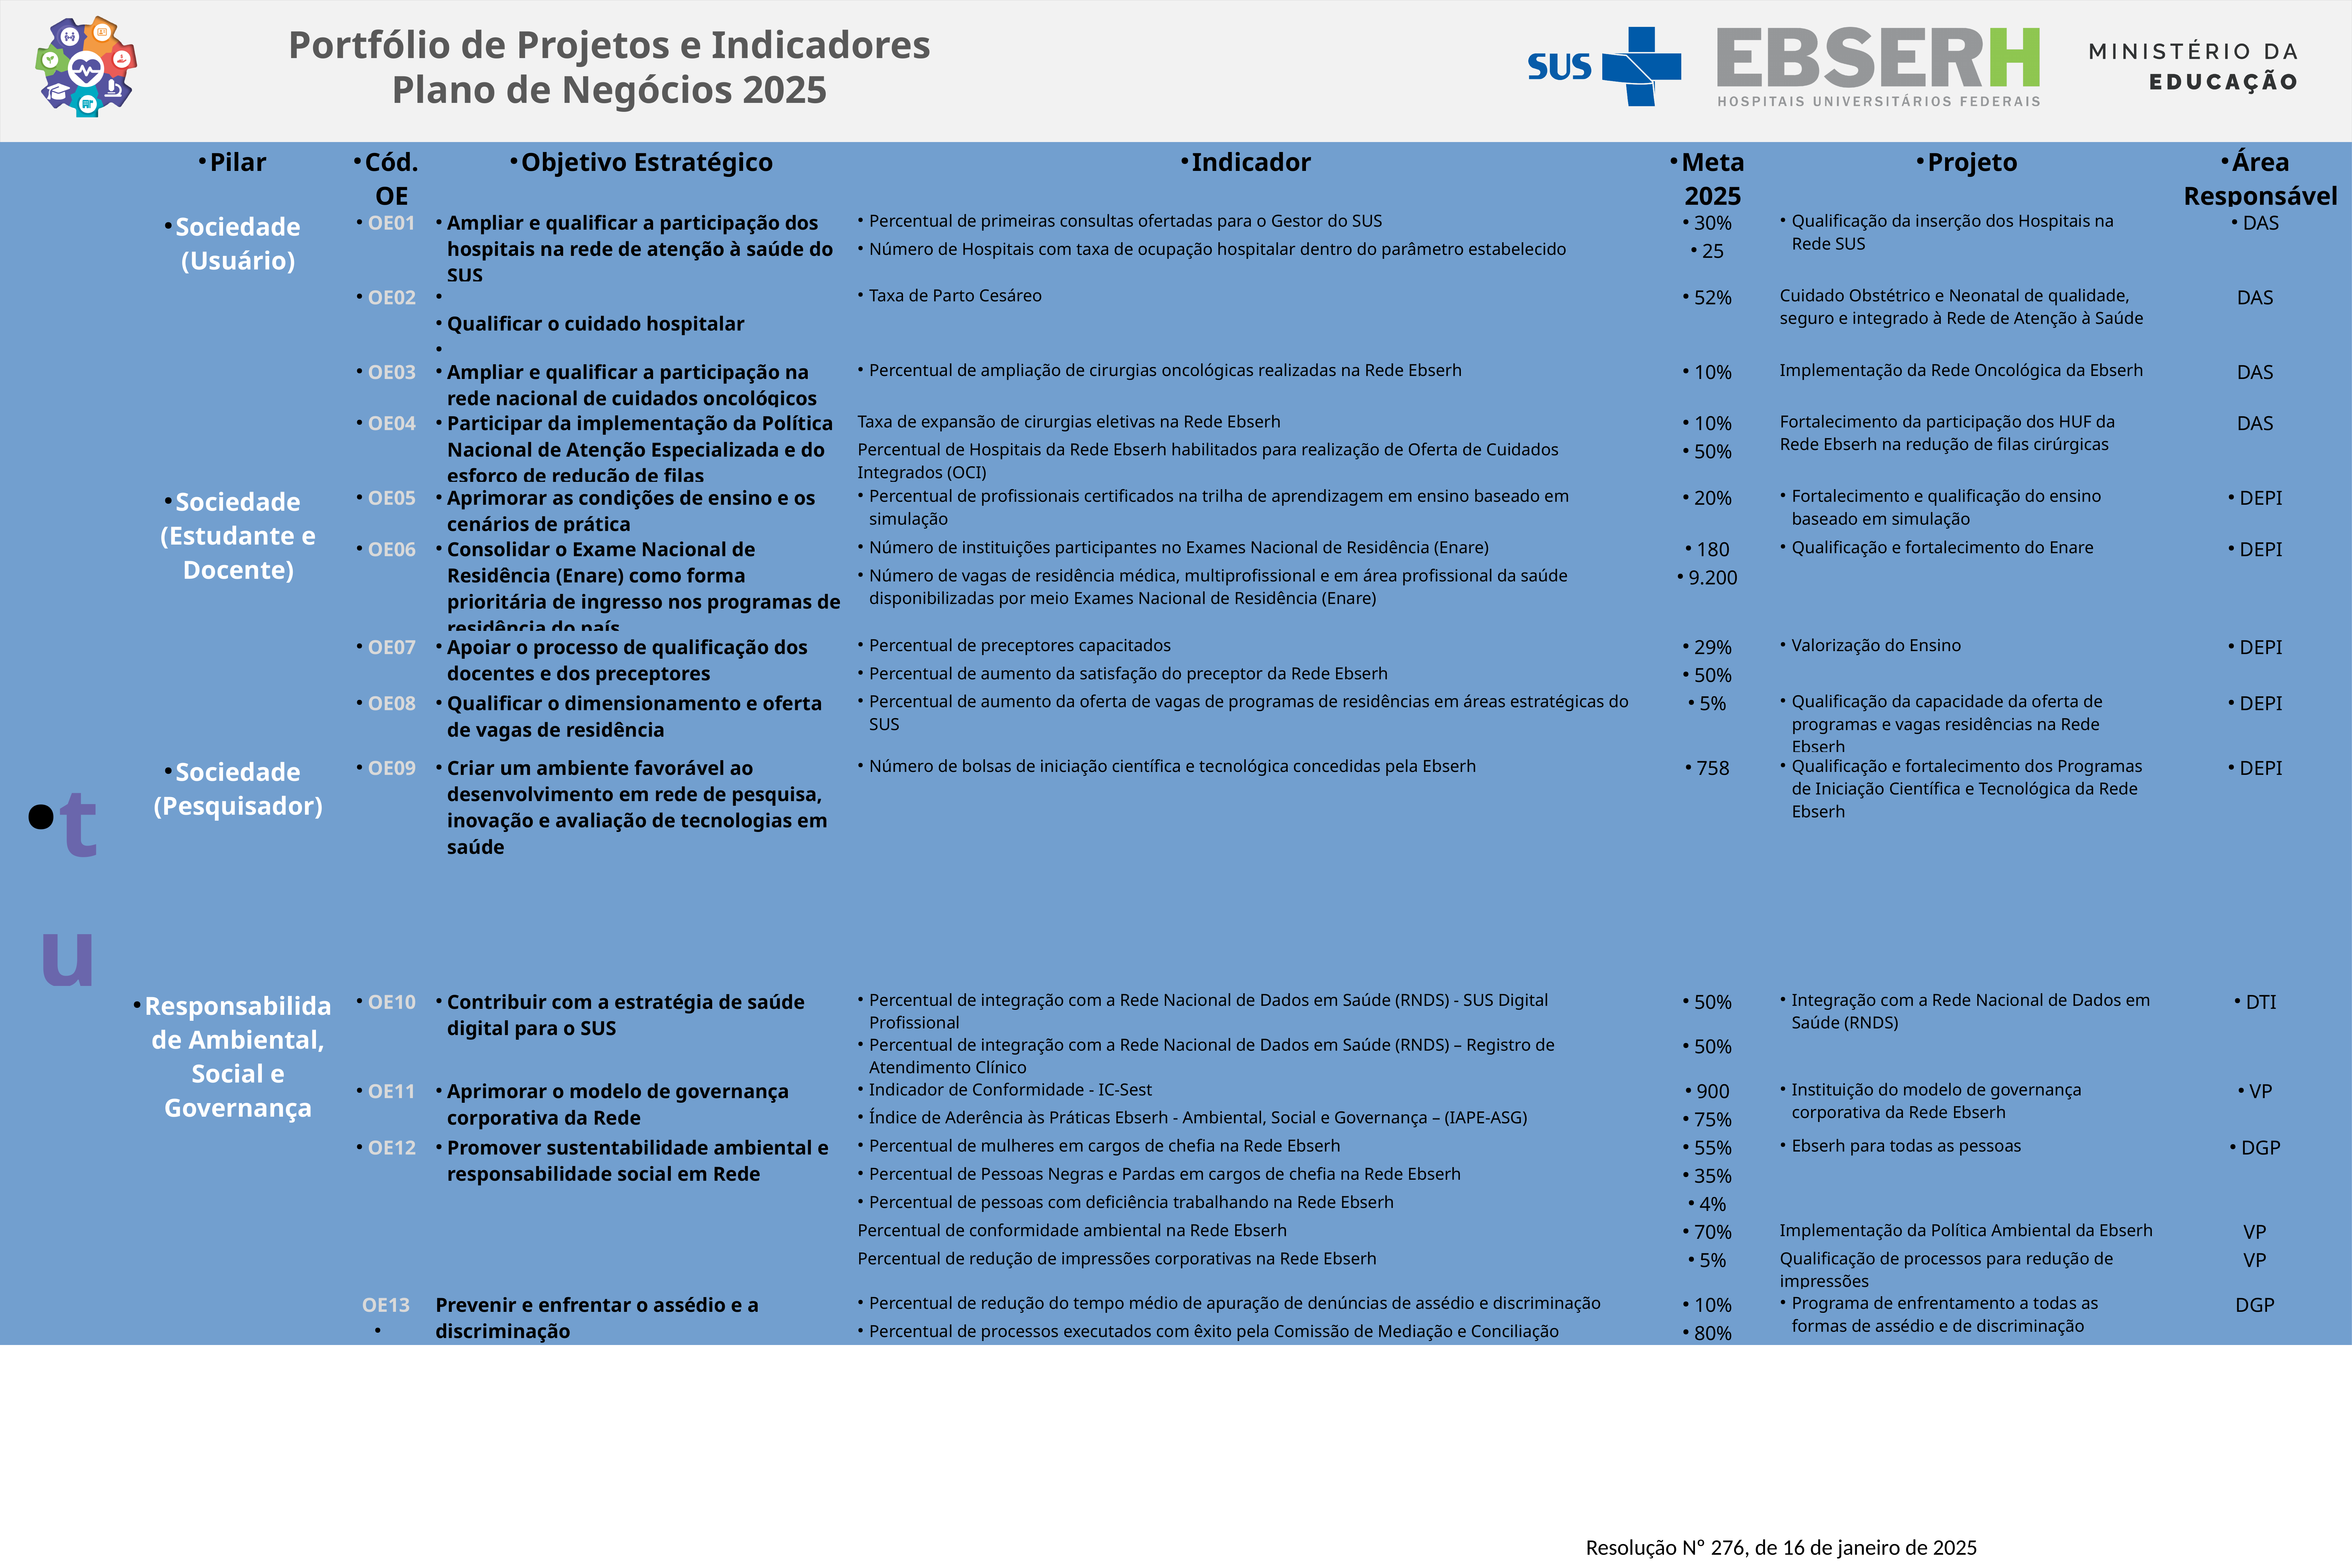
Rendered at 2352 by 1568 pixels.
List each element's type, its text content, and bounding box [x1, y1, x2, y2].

table_cell Percentual de conformidade ambiental na Rede Ebserh [853, 1216, 1640, 1244]
table_cell OE08 [341, 687, 430, 752]
table_cell 10% [1640, 407, 1775, 435]
picture [1717, 27, 2297, 106]
table_cell 25 [1640, 235, 1775, 281]
table_cell DAS [2159, 407, 2352, 482]
table_cell DEPI [2159, 533, 2352, 631]
table_cell Implementação da Rede Oncológica da Ebserh [1775, 356, 2159, 407]
table_cell Percentual de redução do tempo médio de apuração de denúncias de assédio e discriminação [853, 1289, 1640, 1317]
table_cell Número de instituições participantes no Exames Nacional de Residência (Enare) [853, 533, 1640, 561]
table_header Projeto [1775, 142, 2159, 207]
table_cell Prevenir e enfrentar o assédio e a discriminação [430, 1289, 853, 1345]
table_cell Implementação da Política Ambiental da Ebserh [1775, 1216, 2159, 1244]
table_cell Percentual de profissionais certificados na trilha de aprendizagem em ensino baseado em simulação [853, 482, 1640, 533]
table_header Área Responsável [2233, 194, 2238, 202]
table_cell DTI [2159, 986, 2352, 1075]
table_cell VP [2159, 1075, 2352, 1132]
table_cell Taxa de Parto Cesáreo [853, 281, 1640, 356]
table_cell Percentual de preceptores capacitados [853, 631, 1640, 659]
table_cell 55% [1640, 1132, 1775, 1160]
table_cell DEPI [2159, 631, 2352, 687]
text_box Portfólio de Projetos e Indicadores Plano de Negócios 2025 [138, 9, 1176, 74]
table_cell Fortalecimento e qualificação do ensino baseado em simulação [1775, 482, 2159, 533]
table_cell Percentual de mulheres em cargos de chefia na Rede Ebserh [853, 1132, 1640, 1160]
table_cell OE04 [341, 407, 430, 482]
table_header Cód. OE [341, 142, 430, 207]
table_header Área Responsável [2159, 142, 2352, 207]
table_cell Valorização do Ensino [1775, 631, 2159, 687]
table_cell Promover sustentabilidade ambiental e responsabilidade social em Rede [430, 1132, 853, 1289]
table_cell [0, 482, 123, 752]
table_cell Indicador de Conformidade - IC-Sest [853, 1075, 1640, 1103]
table_cell Instituição do modelo de governança corporativa da Rede Ebserh [1775, 1075, 2159, 1132]
table_cell Sociedade (Estudante e Docente) [123, 482, 341, 752]
table_cell OE09 [341, 752, 430, 986]
table_cell Participar da implementação da Política Nacional de Atenção Especializada e do esforço de redução de filas [430, 407, 853, 482]
table_cell 35% [1640, 1160, 1775, 1188]
table_cell OE06 [341, 533, 430, 631]
table_cell 758 [1640, 752, 1775, 986]
table_cell OE13 [341, 1289, 430, 1345]
picture [1528, 27, 1681, 106]
table_cell 10% [1640, 1289, 1775, 1317]
table_cell DGP [2159, 1132, 2352, 1216]
table_cell 900 [1640, 1075, 1775, 1103]
table_cell 50% [1640, 435, 1775, 482]
table_cell Qualificação de processos para redução de impressões [1775, 1244, 2159, 1289]
table_cell Apoiar o processo de qualificação dos docentes e dos preceptores [430, 631, 853, 687]
table_cell Percentual de aumento da oferta de vagas de programas de residências em áreas estratégicas do SUS [853, 687, 1640, 752]
table_cell Qualificação da inserção dos Hospitais na Rede SUS [1775, 207, 2159, 281]
table_cell Percentual de integração com a Rede Nacional de Dados em Saúde (RNDS) - SUS Digital Profissional [853, 986, 1640, 1030]
table_cell Aprimorar o modelo de governança corporativa da Rede [430, 1075, 853, 1132]
table_cell tu [70, 980, 80, 986]
table_cell Taxa de expansão de cirurgias eletivas na Rede Ebserh [853, 407, 1640, 435]
table_cell Qualificação e fortalecimento do Enare [1775, 533, 2159, 631]
table_header Objetivo Estratégico [430, 142, 853, 207]
table_cell Percentual de processos executados com êxito pela Comissão de Mediação e Conciliação [853, 1317, 1640, 1345]
table_cell Ampliar e qualificar a participação dos hospitais na rede de atenção à saúde do SUS [430, 207, 853, 281]
table_header Pilar [123, 142, 341, 207]
table_cell Número de bolsas de iniciação científica e tecnológica concedidas pela Ebserh [853, 752, 1640, 986]
table_cell Aprimorar as condições de ensino e os cenários de prática [430, 482, 853, 533]
table_cell Percentual de primeiras consultas ofertadas para o Gestor do SUS [853, 207, 1640, 235]
table_cell 29% [1640, 631, 1775, 659]
table_cell 5% [1640, 1244, 1775, 1289]
table_cell OE01 [341, 207, 430, 281]
table_cell Criar um ambiente favorável ao desenvolvimento em rede de pesquisa, inovação e avaliação de tecnologias em saúde [430, 752, 853, 986]
table_cell DAS [2159, 207, 2352, 281]
table_cell Cuidado Obstétrico e Neonatal de qualidade, seguro e integrado à Rede de Atenção à Saúde [1775, 281, 2159, 356]
table_cell Programa de enfrentamento a todas as formas de assédio e de discriminação​ [1775, 1289, 2159, 1345]
table_cell Consolidar o Exame Nacional de Residência (Enare) como forma prioritária de ingresso nos programas de residência do país [430, 533, 853, 631]
table_cell Fortalecimento da participação dos HUF da Rede Ebserh na redução de filas cirúrgicas [1775, 407, 2159, 482]
table_cell OE12 [341, 1132, 430, 1289]
table_cell 20% [1640, 482, 1775, 533]
table_cell VP [2159, 1244, 2352, 1289]
table_cell DGP [2159, 1289, 2352, 1345]
text_box [0, 0, 2352, 142]
table_cell OE05 [341, 482, 430, 533]
table_cell OE07 [341, 631, 430, 687]
table_cell Qualificar o dimensionamento e oferta de vagas de residência [430, 687, 853, 752]
table_cell 9.200 [1640, 561, 1775, 631]
table_cell Contribuir com a estratégia de saúde digital para o SUS [430, 986, 853, 1075]
table_header Meta 2025 [1640, 142, 1775, 207]
table_cell tu [0, 752, 123, 986]
table_cell 80% [1640, 1317, 1775, 1345]
table_cell DAS [2159, 356, 2352, 407]
table_cell OE10 [341, 986, 430, 1075]
table_cell Número de vagas de residência médica, multiprofissional e em área profissional da saúde disponibilizadas por meio Exames Nacional de Residência (Enare) [853, 561, 1640, 631]
table_cell Responsabilidade Ambiental, Social e Governança [123, 986, 341, 1345]
table_cell 180 [1640, 533, 1775, 561]
table_cell 50% [1640, 986, 1775, 1030]
table_cell Percentual de integração com a Rede Nacional de Dados em Saúde (RNDS) – Registro de Atendimento Clínico [853, 1030, 1640, 1075]
table_cell Qualificação e fortalecimento dos Programas de Iniciação Científica e Tecnológica da Rede Ebserh [1775, 752, 2159, 986]
table_cell OE03 [341, 356, 430, 407]
text_box Resolução Nº 276, de 16 de janeiro de 2025 [1581, 1530, 2349, 1562]
table_cell DAS [2159, 281, 2352, 356]
table_cell 75% [1640, 1103, 1775, 1132]
table_cell Ampliar e qualificar a participação na rede nacional de cuidados oncológicos [430, 356, 853, 407]
table_cell Qualificar o cuidado hospitalar [430, 281, 853, 356]
table_cell 50% [1640, 659, 1775, 687]
table_cell Ebserh para todas as pessoas​ [1775, 1132, 2159, 1216]
table_cell Percentual de pessoas com deficiência trabalhando na Rede Ebserh [853, 1188, 1640, 1216]
table_cell DEPI [2159, 752, 2352, 986]
table_cell [0, 207, 123, 482]
table_cell Integração com a Rede Nacional de Dados em Saúde (RNDS) [1775, 986, 2159, 1075]
table_cell OE02 [341, 281, 430, 356]
table_header [0, 142, 123, 207]
table_cell 70% [1640, 1216, 1775, 1244]
table_cell DEPI [2159, 482, 2352, 533]
table_cell Número de Hospitais com taxa de ocupação hospitalar dentro do parâmetro estabelecido [853, 235, 1640, 281]
table_cell Percentual de Pessoas Negras e Pardas em cargos de chefia na Rede Ebserh [853, 1160, 1640, 1188]
table_cell VP [2159, 1216, 2352, 1244]
table_cell 4% [1640, 1188, 1775, 1216]
table_header Indicador [853, 142, 1640, 207]
table_cell 30% [1640, 207, 1775, 235]
table_cell Sociedade (Pesquisador) [123, 752, 341, 986]
table_cell Percentual de Hospitais da Rede Ebserh habilitados para realização de Oferta de Cuidados Integrados (OCI) [853, 435, 1640, 482]
table_cell 50% [1640, 1030, 1775, 1075]
table_cell Percentual de ampliação de cirurgias oncológicas realizadas na Rede Ebserh [853, 356, 1640, 407]
table_cell Qualificação da capacidade da oferta de programas e vagas residências na Rede Ebserh [1775, 687, 2159, 752]
table_cell 52% [1640, 281, 1775, 356]
table_cell [0, 986, 123, 1345]
table_cell 10% [1640, 356, 1775, 407]
table_cell Percentual de redução de impressões corporativas na Rede Ebserh [853, 1244, 1640, 1289]
table_cell DEPI [2159, 687, 2352, 752]
table_cell Sociedade (Usuário) [123, 207, 341, 482]
picture [33, 9, 138, 121]
table_cell OE11 [341, 1075, 430, 1132]
table_cell Índice de Aderência às Práticas Ebserh - Ambiental, Social e Governança – (IAPE-ASG) [853, 1103, 1640, 1132]
table_cell 5% [1640, 687, 1775, 752]
table_cell Percentual de aumento da satisfação do preceptor da Rede Ebserh [853, 659, 1640, 687]
